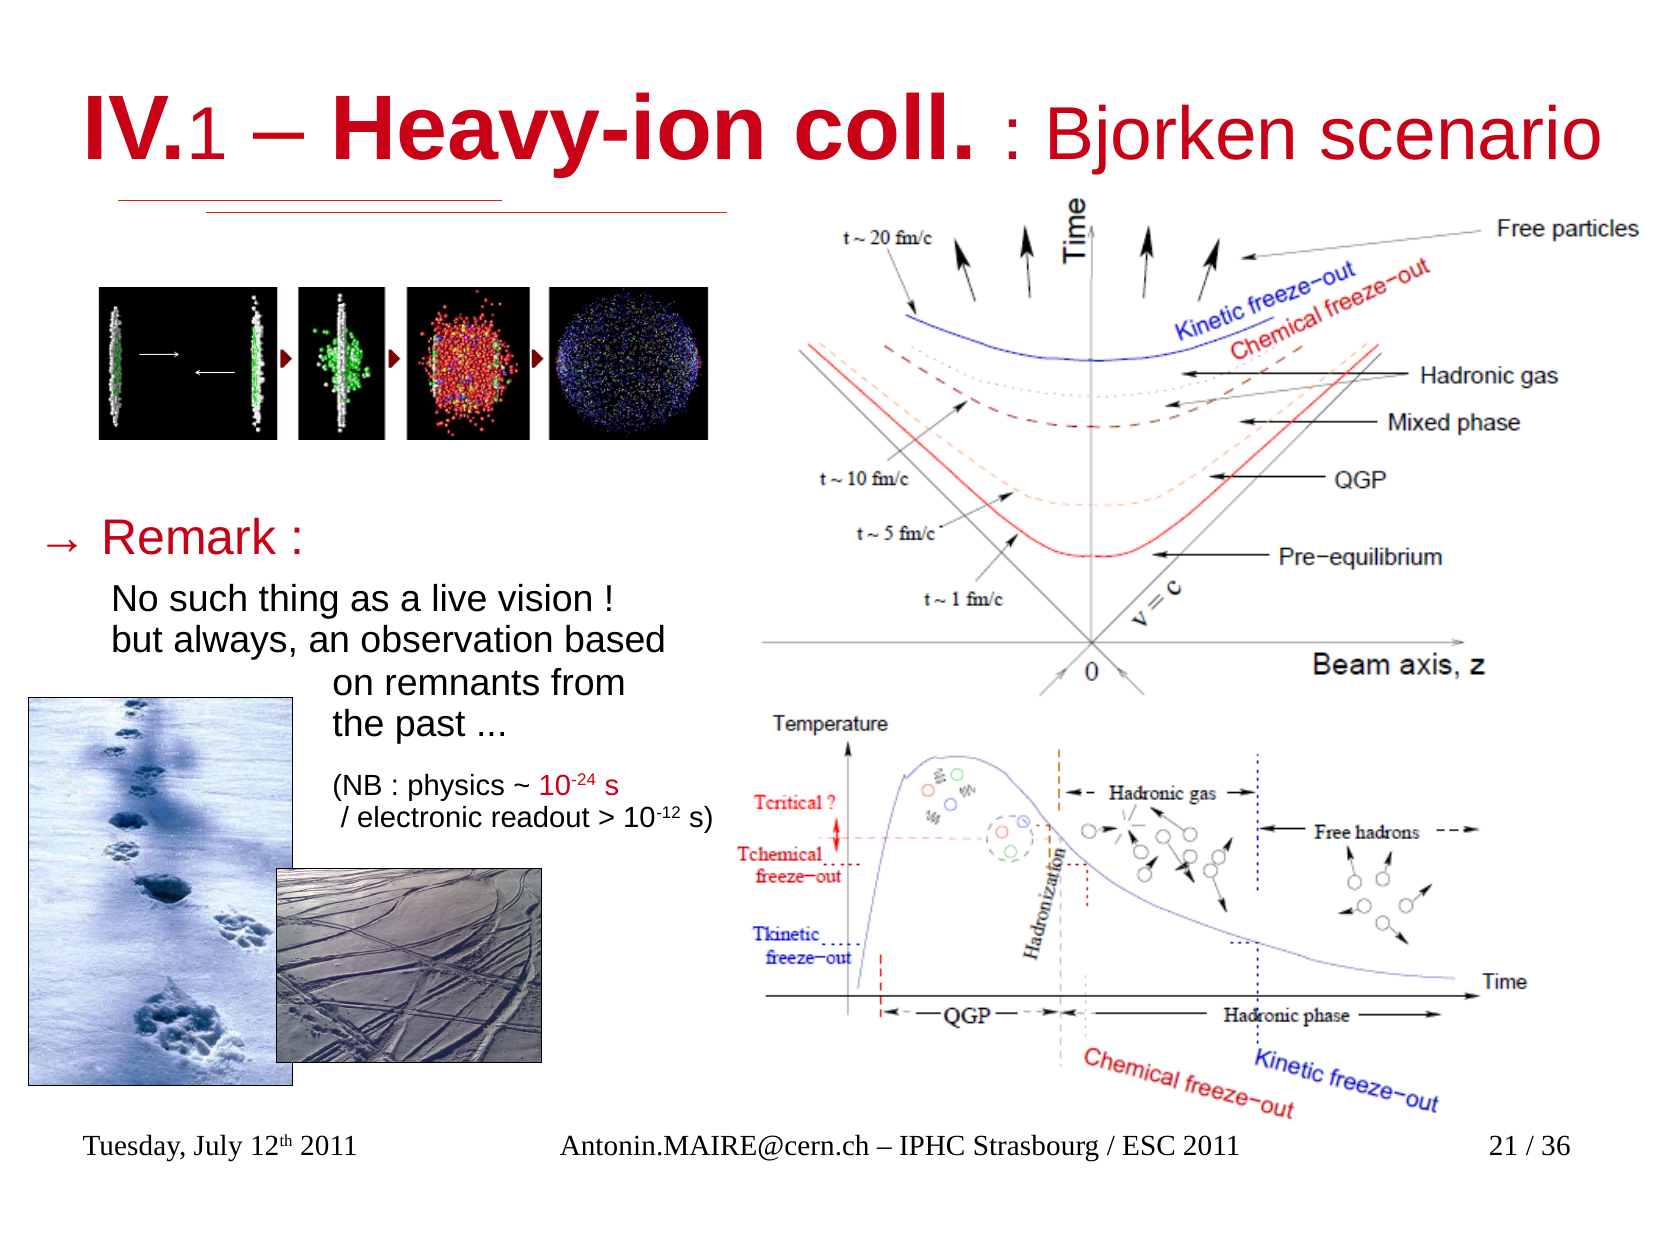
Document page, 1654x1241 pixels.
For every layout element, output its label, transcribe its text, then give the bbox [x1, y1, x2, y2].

picture [98, 287, 709, 440]
picture [727, 196, 1645, 1130]
text_box → Remark : No such thing as a live vision ! but always, an observation based on remnants from the past ... (NB : physics ~ 10-24 s / electronic readout > 10-12 s) [22, 502, 729, 842]
picture [28, 842, 542, 1086]
title IV.1 – Heavy-ion coll. : Bjorken scenario [82, 49, 1625, 207]
